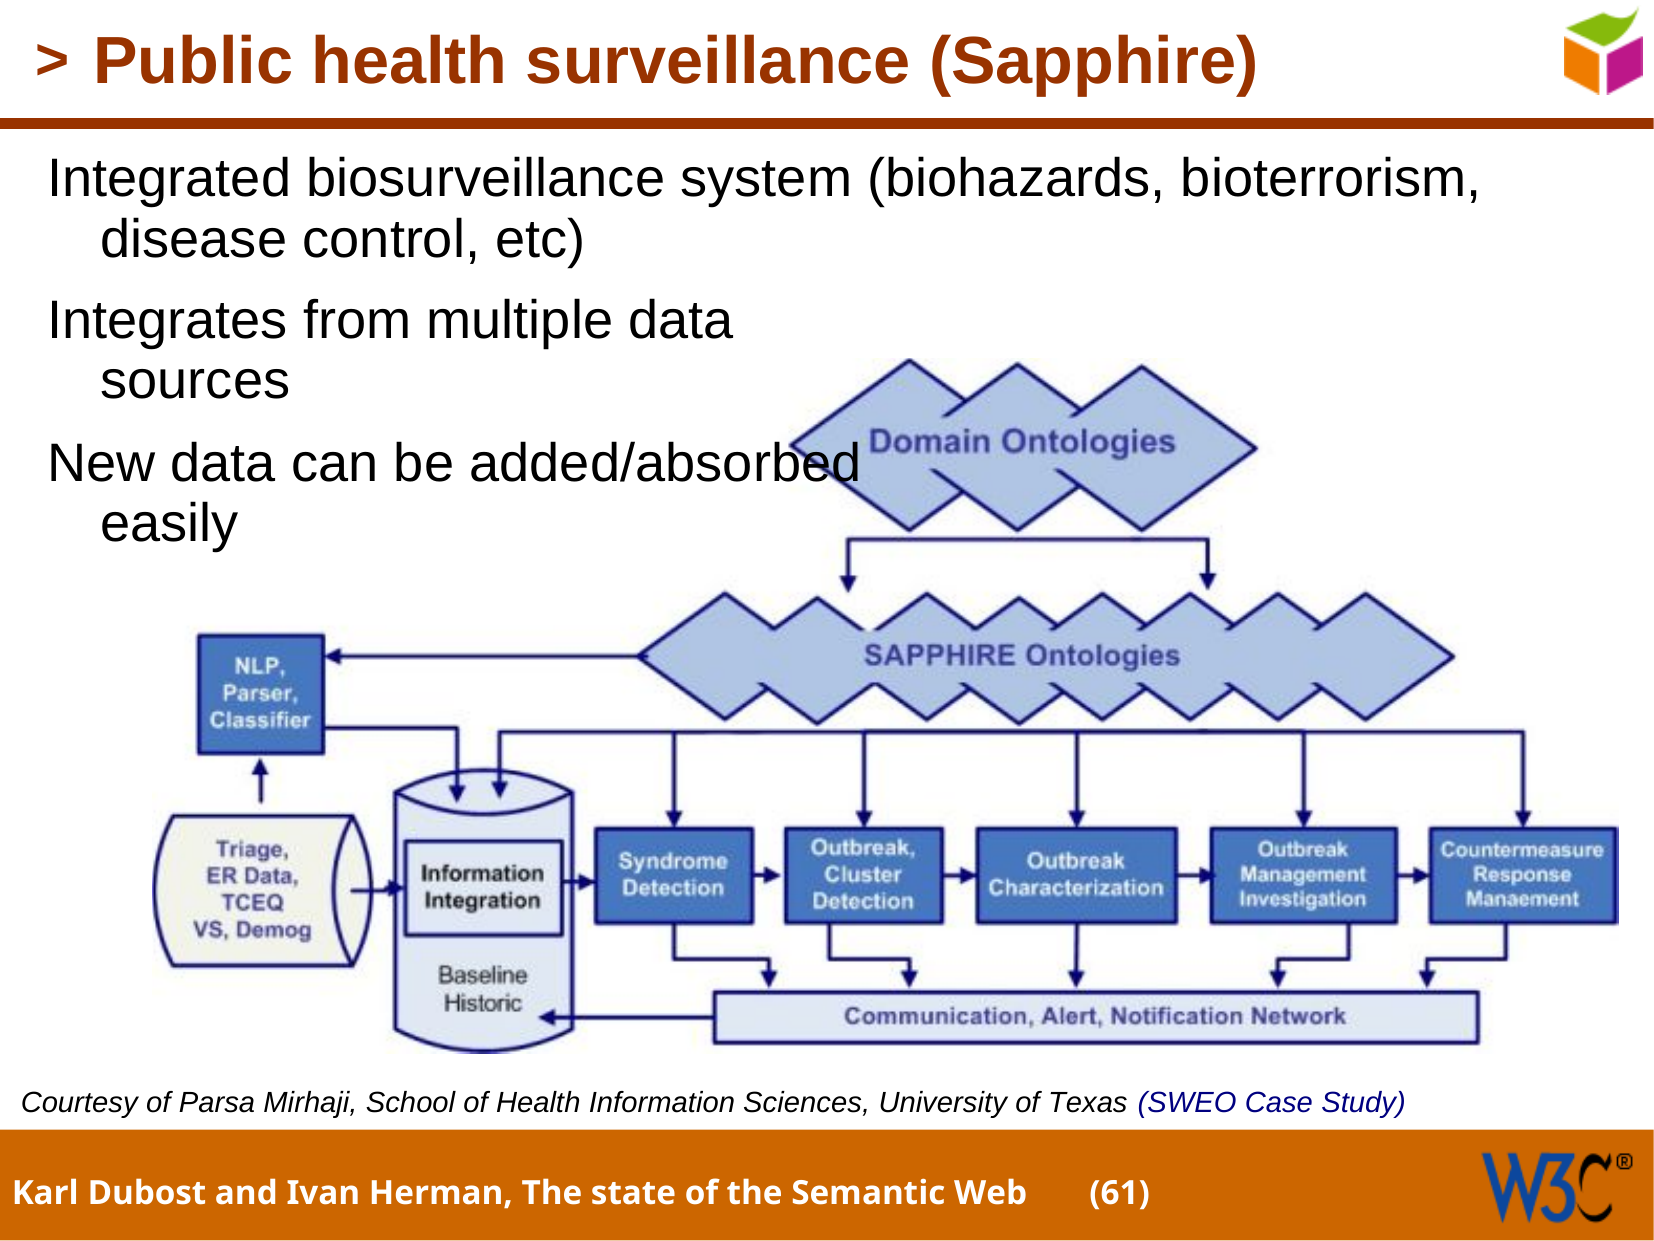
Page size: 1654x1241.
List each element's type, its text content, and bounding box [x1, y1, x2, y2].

title Public health surveillance (Sapphire) [93, 7, 1493, 111]
picture [1477, 1149, 1639, 1228]
list Integrates from multiple data sources New data can be added/absorbed easily [29, 289, 886, 554]
picture [1564, 5, 1643, 95]
list Integrated biosurveillance system (biohazards, bioterrorism, disease control, etc) [29, 147, 1624, 296]
text_box Courtesy of Parsa Mirhaji, School of Health Information Sciences, University of Texas (SWEO Case Study) [6, 1080, 1422, 1129]
picture [152, 358, 1619, 1054]
